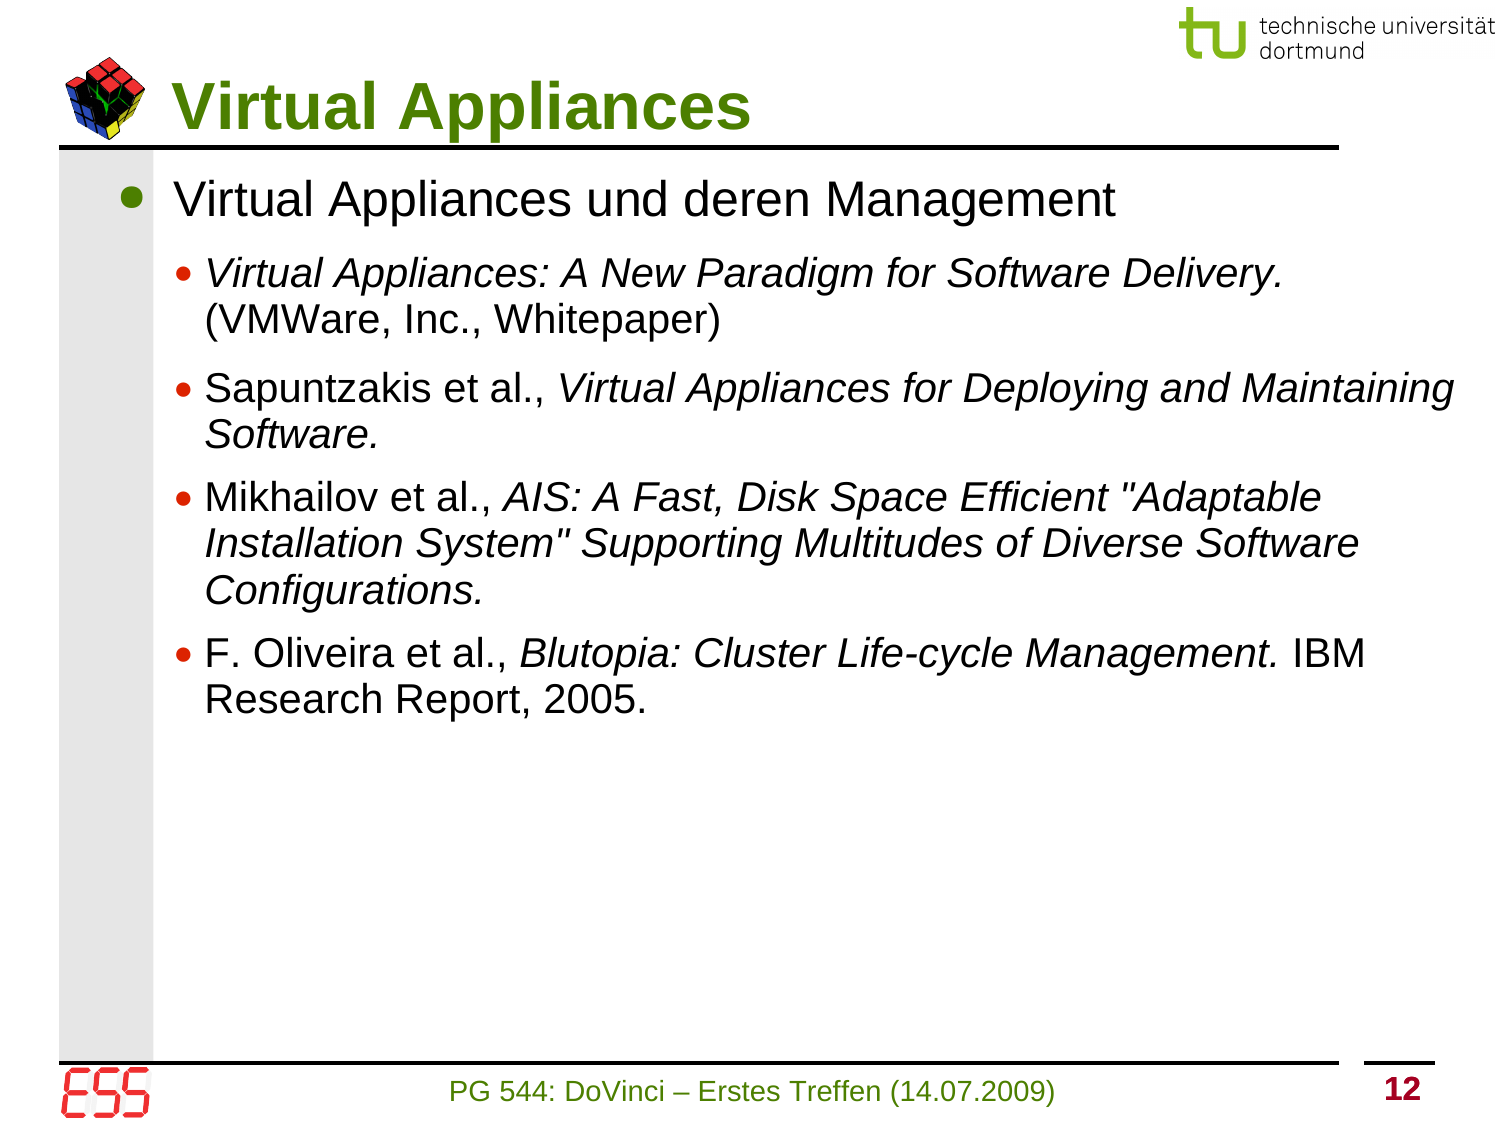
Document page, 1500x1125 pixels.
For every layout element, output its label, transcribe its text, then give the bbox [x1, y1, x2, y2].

picture [61, 1067, 152, 1118]
picture [65, 57, 145, 140]
picture [1179, 7, 1495, 59]
list Virtual Appliances und deren Management Virtual Appliances: A New Paradigm for Software Delivery. (VMWare, Inc., Whitepaper) Sapuntzakis et al., Virtual Appliances for Deploying and Maintaining Software. Mikhailov et al., AIS: A Fast, Disk Space Efficient "Adaptable Installation System" Supporting Multitudes of Diverse Software Configurations. F. Oliveira et al., Blutopia: Cluster Life-cycle Management. IBM Research Report, 2005. [116, 171, 1474, 723]
title Virtual Appliances [171, 49, 1410, 159]
